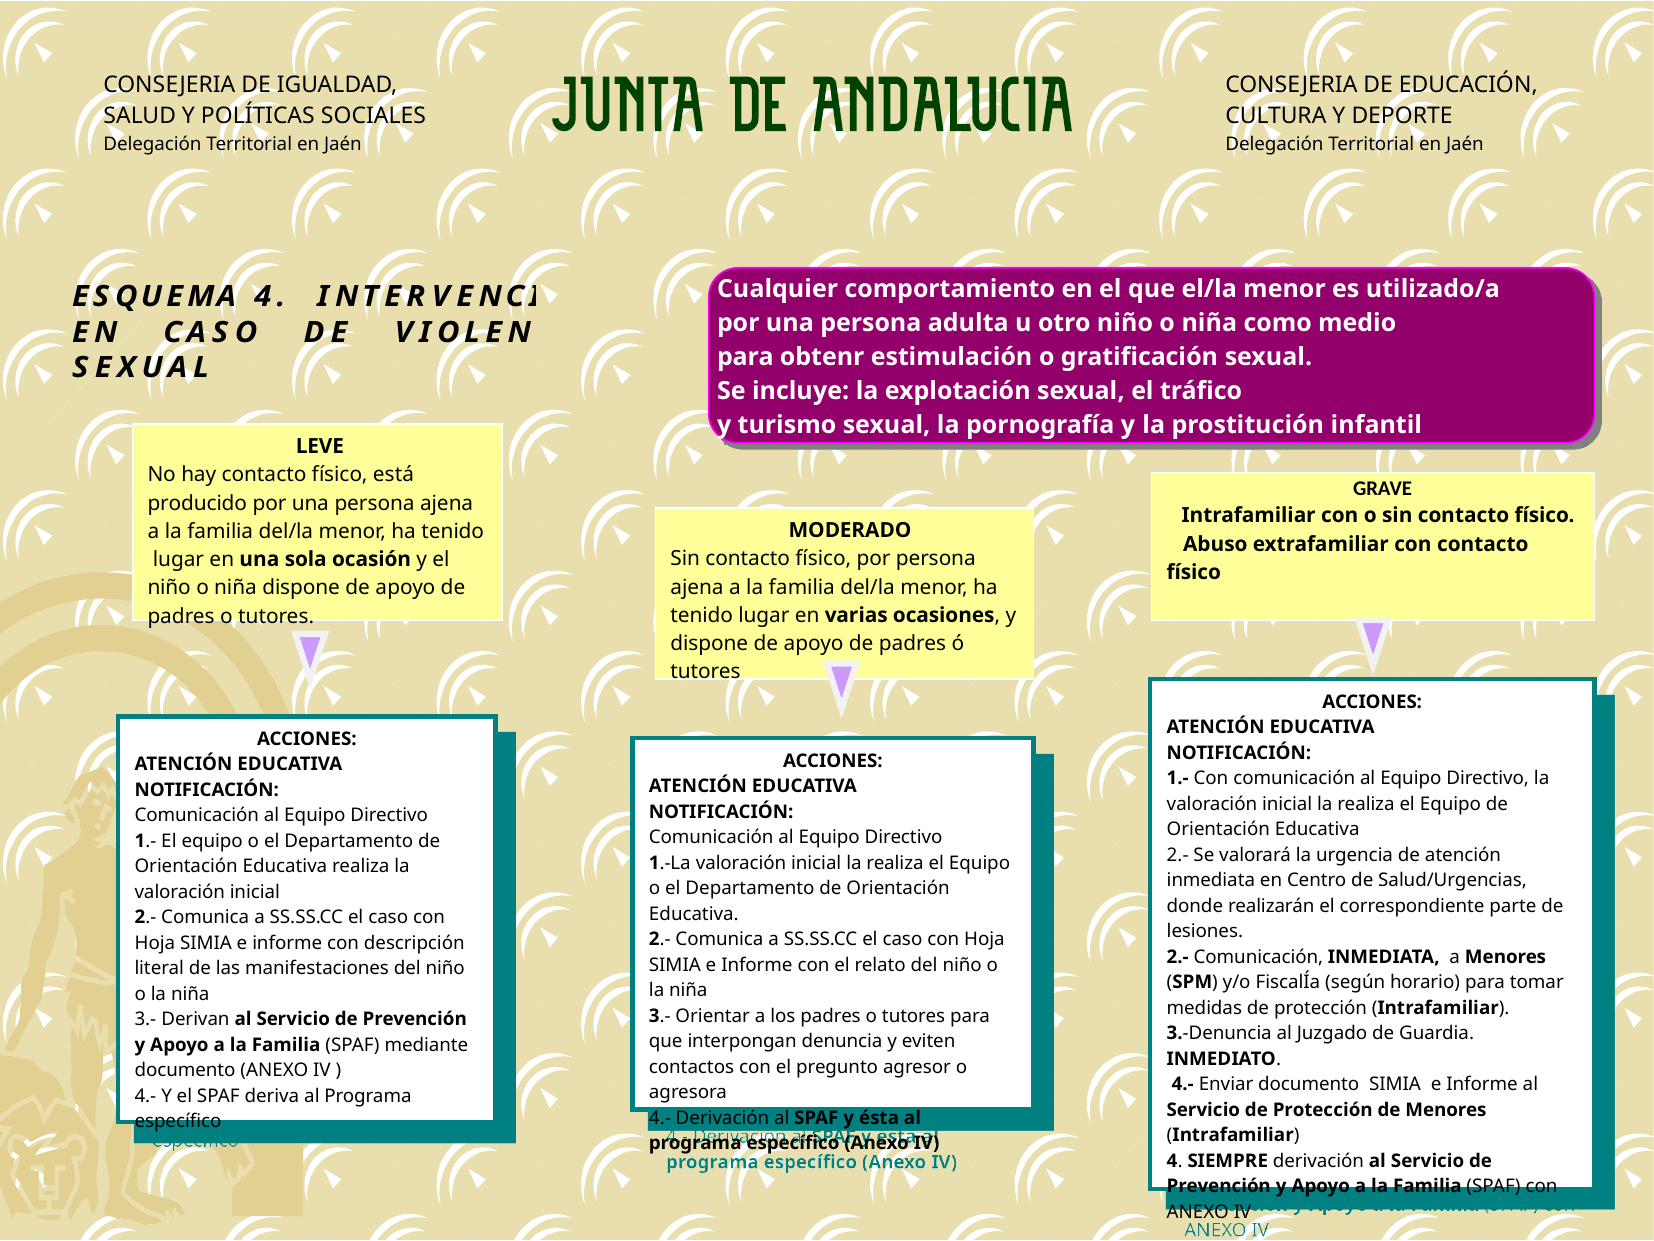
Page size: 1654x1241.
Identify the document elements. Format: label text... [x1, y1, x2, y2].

picture [0, 0, 1654, 1241]
text_box CONSEJERIA DE EDUCACIÓN, CULTURA Y DEPORTE Delegación Territorial en Jaén [1210, 60, 1575, 148]
text_box [295, 634, 325, 680]
chart [8, 218, 536, 394]
text_box ACCIONES: ATENCIÓN EDUCATIVA NOTIFICACIÓN: Comunicación al Equipo Directivo 1.-La valoración inicial la realiza el Equipo o el Departamento de Orientación Educativa. 2.- Comunica a SS.SS.CC el caso con Hoja SIMIA e Informe con el relato del niño o la niña 3.- Orientar a los padres o tutores para que interpongan denuncia y eviten contactos con el pregunto agresor o agresora 4.- Derivación al SPAF y ésta al programa específico (Anexo IV) [632, 738, 1034, 1110]
text_box Cualquier comportamiento en el que el/la menor es utilizado/a por una persona adulta u otro niño o niña como medio para obtenr estimulación o gratificación sexual. Se incluye: la explotación sexual, el tráfico y turismo sexual, la pornografía y la prostitución infantil [708, 267, 1595, 443]
text_box [1358, 620, 1388, 666]
text_box LEVE No hay contacto físico, está producido por una persona ajena a la familia del/la menor, ha tenido lugar en una sola ocasión y el niño o niña dispone de apoyo de padres o tutores. [132, 423, 502, 621]
text_box [826, 663, 857, 709]
text_box MODERADO Sin contacto físico, por persona ajena a la familia del/la menor, ha tenido lugar en varias ocasiones, y dispone de apoyo de padres ó tutores [655, 507, 1034, 680]
text_box CONSEJERIA DE IGUALDAD, SALUD Y POLÍTICAS SOCIALES Delegación Territorial en Jaén [88, 60, 464, 148]
text_box ACCIONES: ATENCIÓN EDUCATIVA NOTIFICACIÓN: 1.- Con comunicación al Equipo Directivo, la valoración inicial la realiza el Equipo de Orientación Educativa 2.- Se valorará la urgencia de atención inmediata en Centro de Salud/Urgencias, donde realizarán el correspondiente parte de lesiones. 2.- Comunicación, INMEDIATA, a Menores (SPM) y/o FiscalÍa (según horario) para tomar medidas de protección (Intrafamiliar). 3.-Denuncia al Juzgado de Guardia. INMEDIATO. 4.- Enviar documento SIMIA e Informe al Servicio de Protección de Menores (Intrafamiliar) 4. SIEMPRE derivación al Servicio de Prevención y Apoyo a la Familia (SPAF) con ANEXO IV [1150, 679, 1595, 1189]
text_box ACCIONES: ATENCIÓN EDUCATIVA NOTIFICACIÓN: Comunicación al Equipo Directivo 1.- El equipo o el Departamento de Orientación Educativa realiza la valoración inicial 2.- Comunica a SS.SS.CC el caso con Hoja SIMIA e informe con descripción literal de las manifestaciones del niño o la niña 3.- Derivan al Servicio de Prevención y Apoyo a la Familia (SPAF) mediante documento (ANEXO IV ) 4.- Y el SPAF deriva al Programa específico [118, 716, 496, 1122]
text_box GRAVE Intrafamiliar con o sin contacto físico. Abuso extrafamiliar con contacto físico [1151, 472, 1595, 621]
